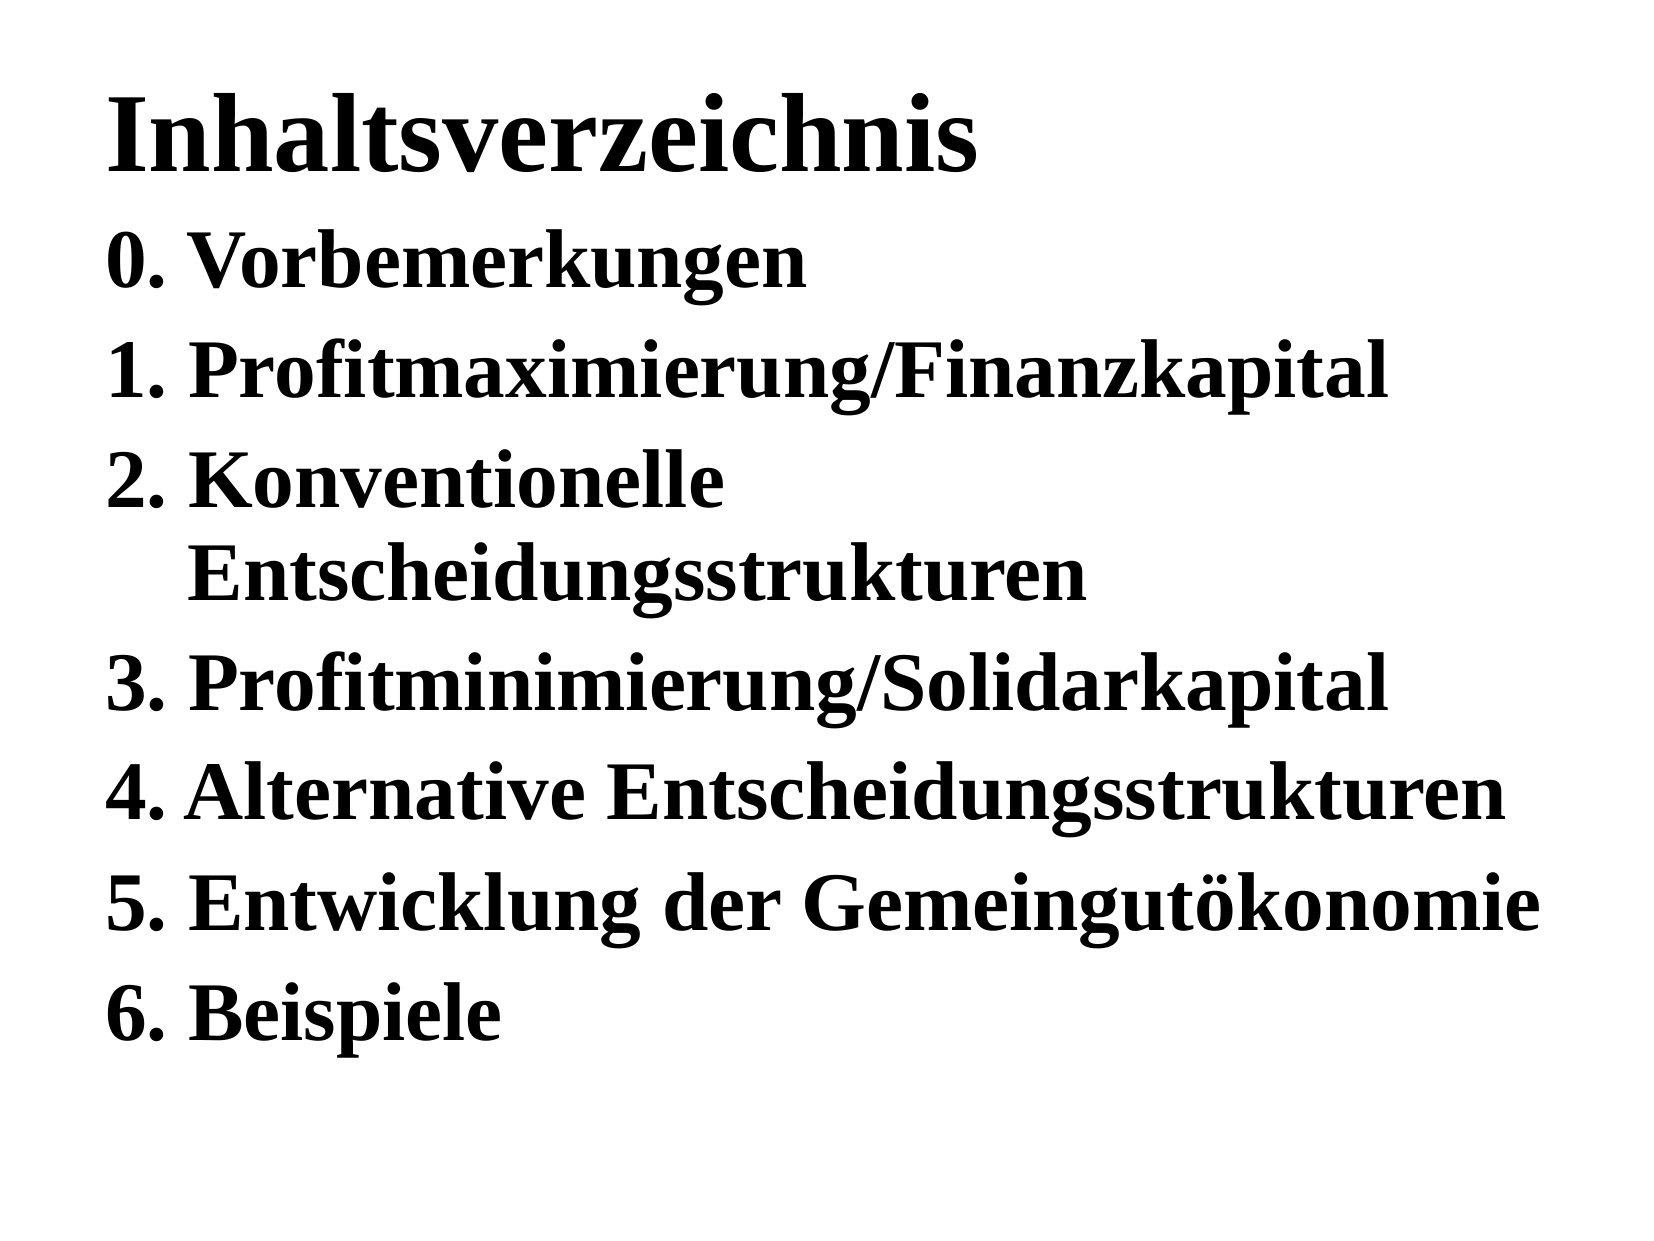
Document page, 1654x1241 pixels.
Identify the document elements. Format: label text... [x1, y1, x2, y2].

text_box Inhaltsverzeichnis 0. Vorbemerkungen 1. Profitmaximierung/Finanzkapital 2. Konventionelle Entscheidungsstrukturen 3. Profitminimierung/Solidarkapital 4. Alternative Entscheidungsstrukturen 5. Entwicklung der Gemeingutökonomie 6. Beispiele [90, 64, 1564, 1178]
